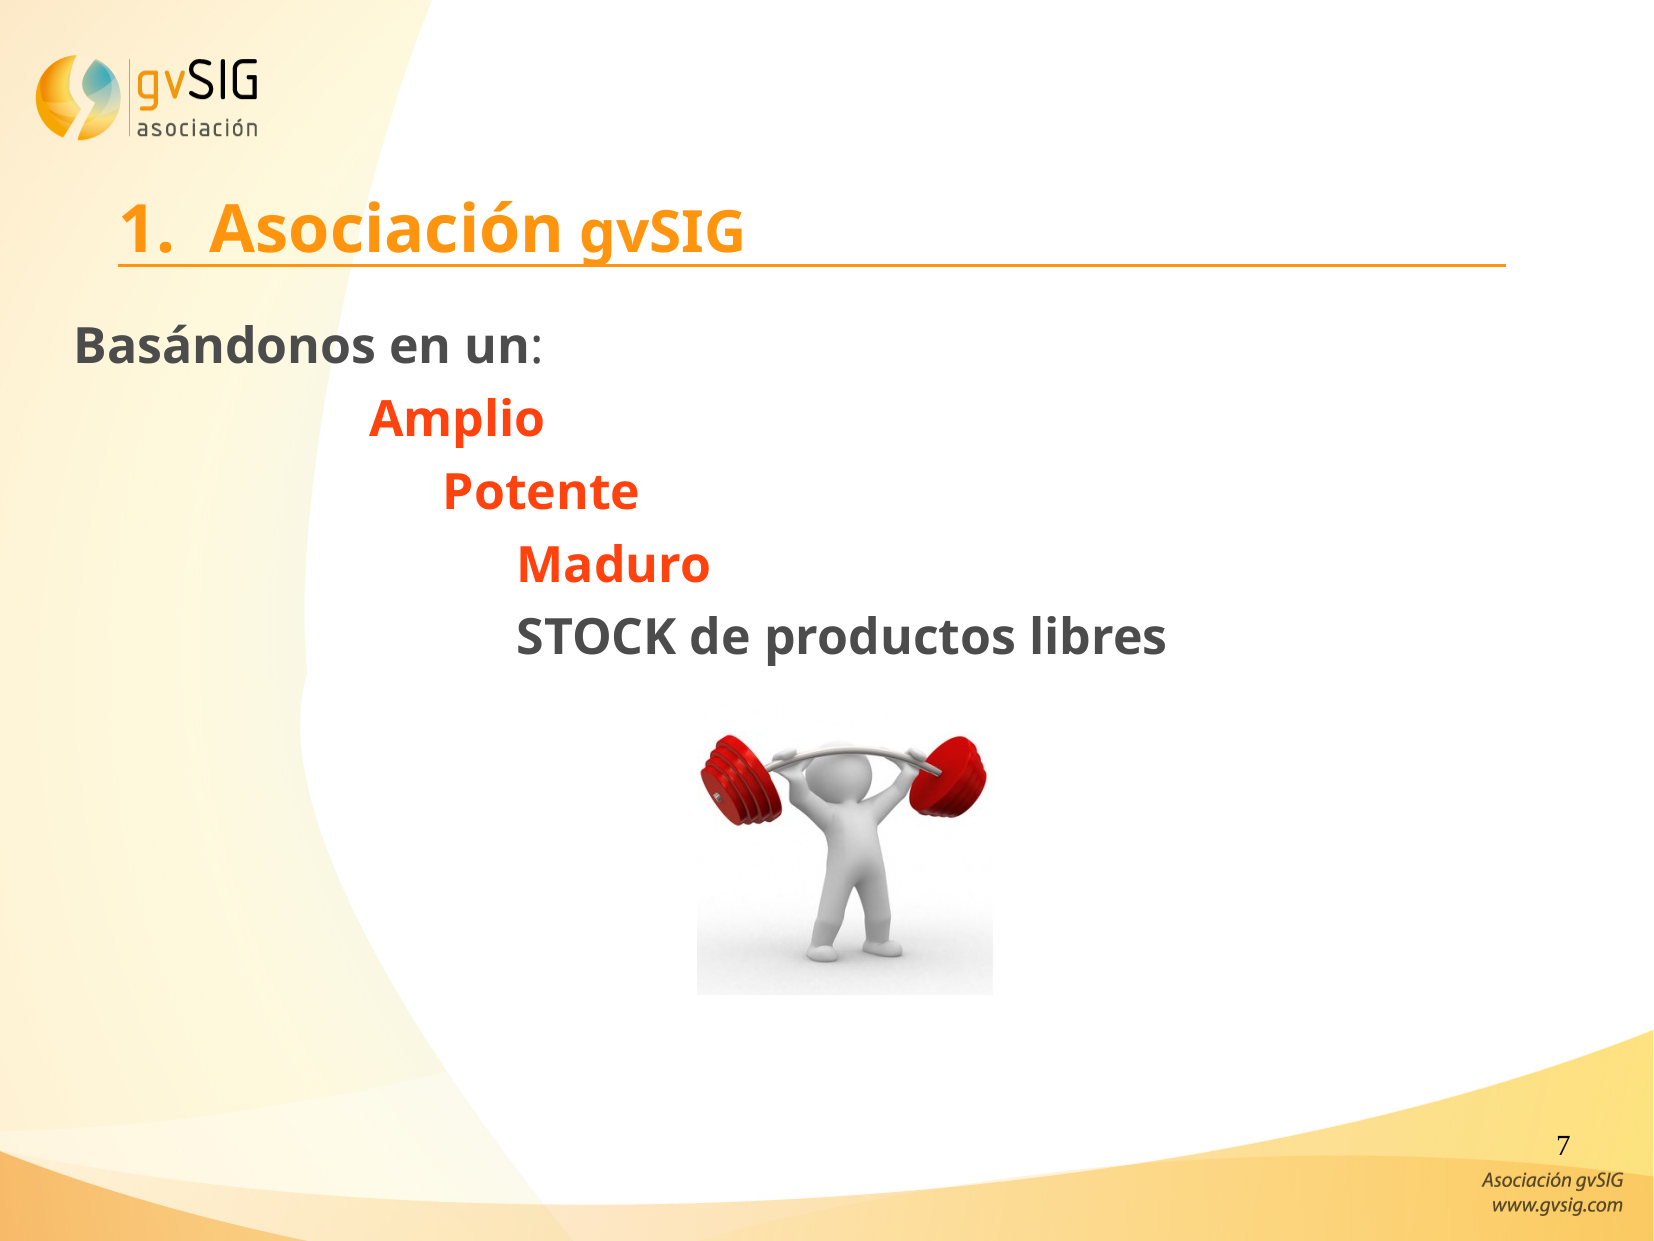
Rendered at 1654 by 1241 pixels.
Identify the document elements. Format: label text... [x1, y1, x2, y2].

picture [0, 0, 1654, 1241]
text_box [118, 134, 1639, 339]
title 1. Asociación gvSIG [118, 177, 1607, 276]
text_box Basándonos en un: Amplio Potente Maduro STOCK de productos libres [59, 297, 1617, 622]
